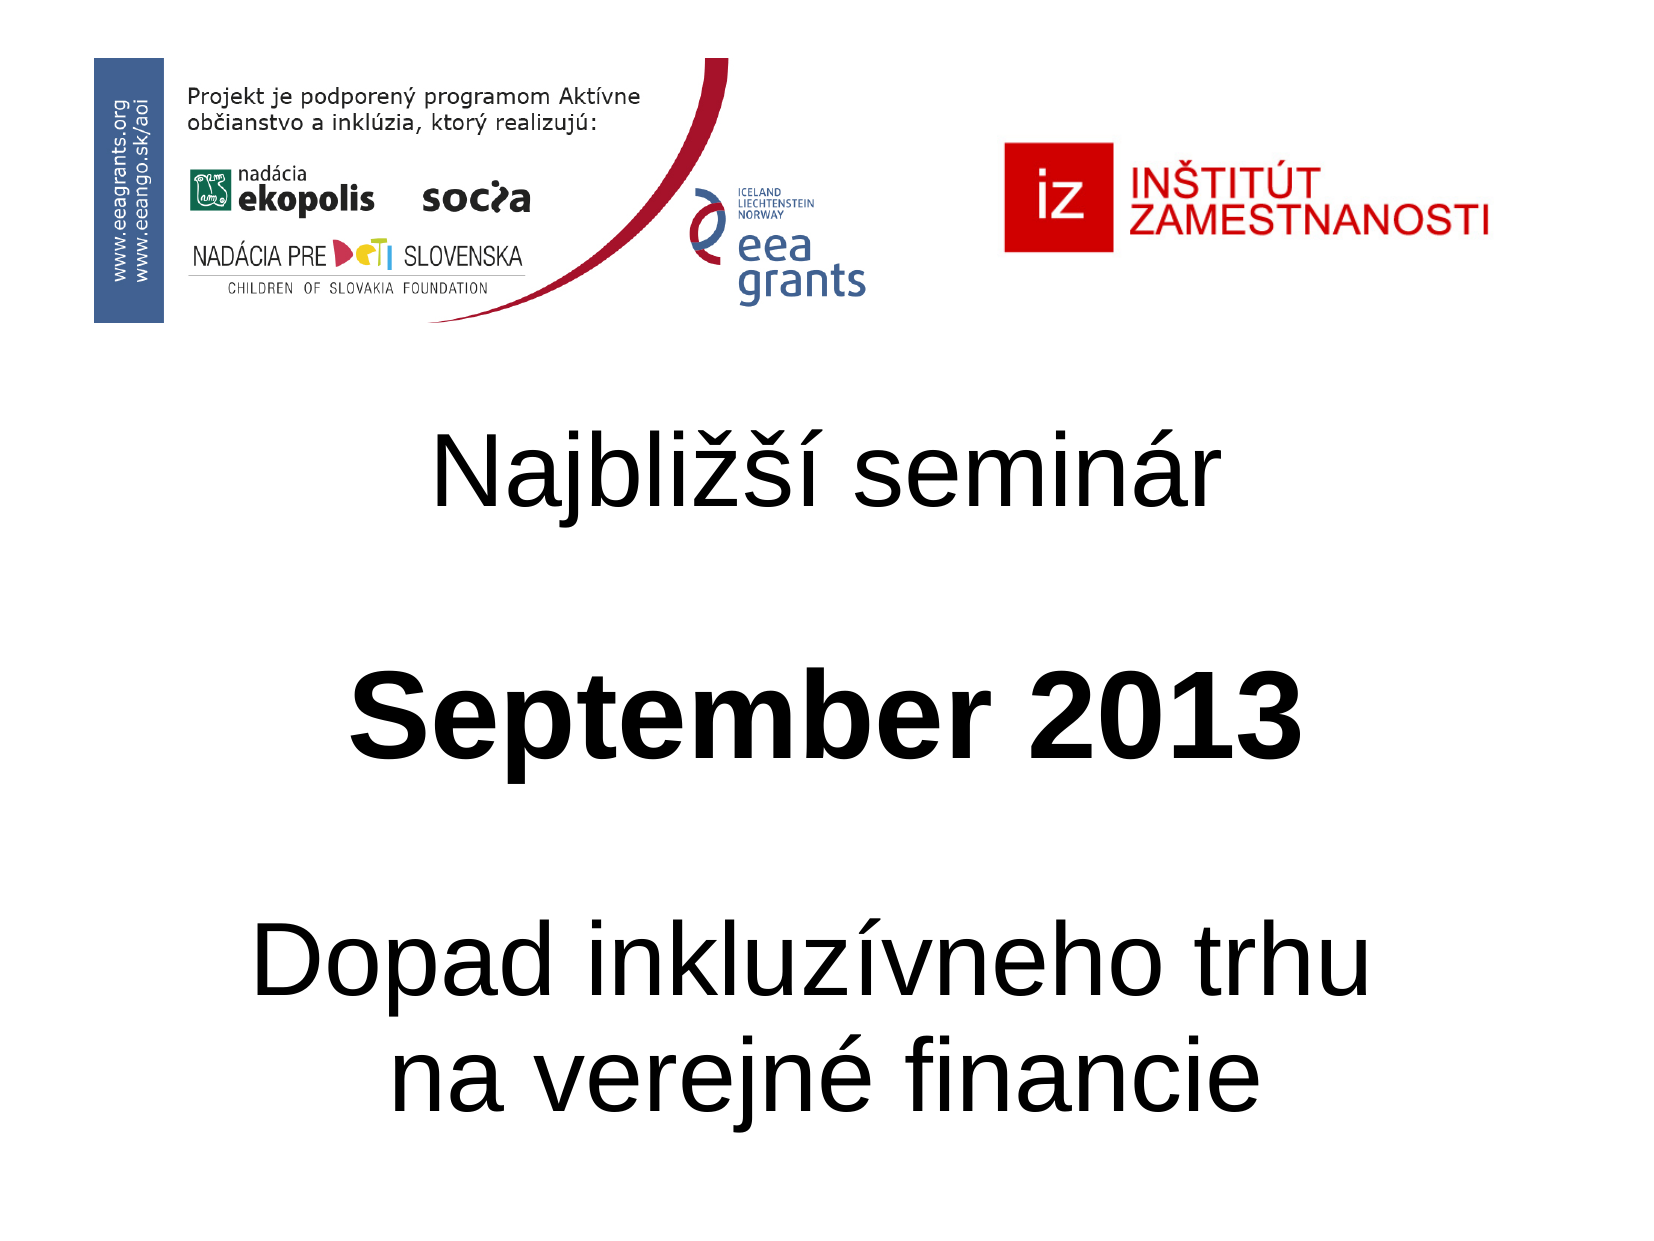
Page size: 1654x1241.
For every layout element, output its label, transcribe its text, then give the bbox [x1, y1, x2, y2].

picture [944, 47, 1548, 343]
subtitle Najbližší seminár September 2013 Dopad inkluzívneho trhu na verejné financie [82, 412, 1571, 1134]
picture [94, 58, 887, 324]
